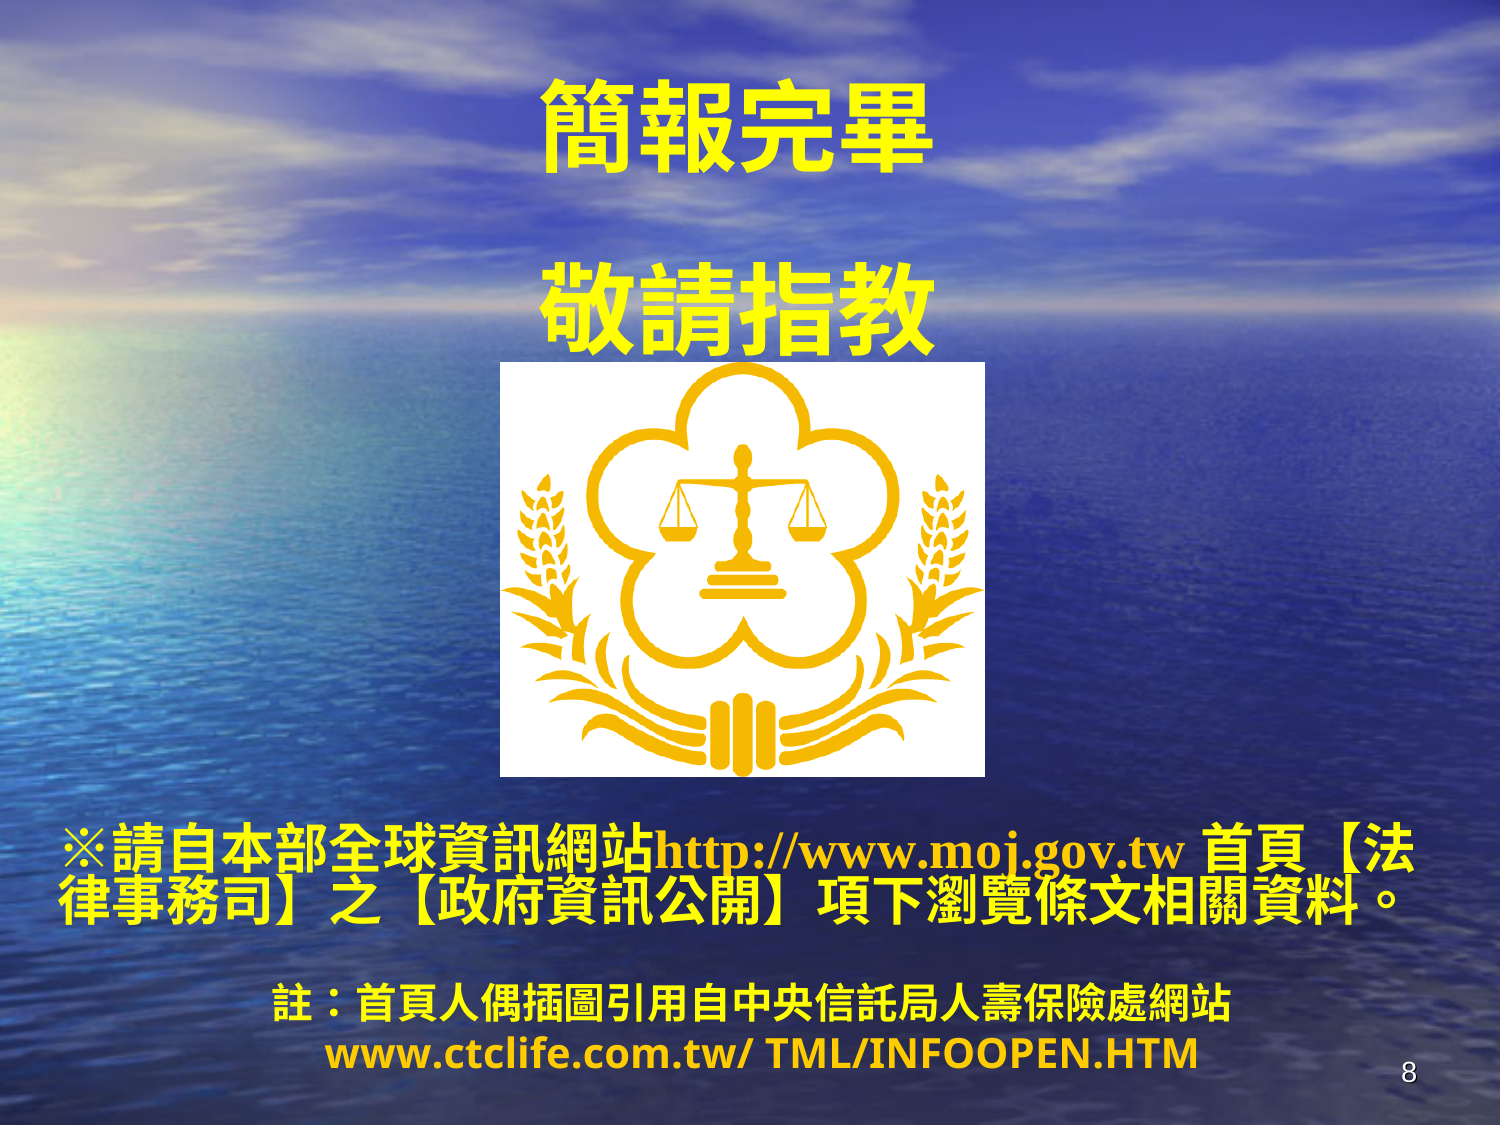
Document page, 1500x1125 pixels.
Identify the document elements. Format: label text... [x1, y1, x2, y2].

picture [0, 0, 1500, 1125]
text_box 簡報完畢 敬請指教 [387, 49, 1088, 382]
text_box <編號> [1074, 1024, 1426, 1103]
text_box 註：首頁人偶插圖引用自中央信託局人壽保險處網站 www.ctclife.com.tw/ TML/INFOOPEN.HTM [224, 962, 1300, 1100]
text_box ※請自本部全球資訊網站http://www.moj.gov.tw 首頁【法律事務司】之【政府資訊公開】項下瀏覽條文相關資料。 [49, 812, 1438, 947]
